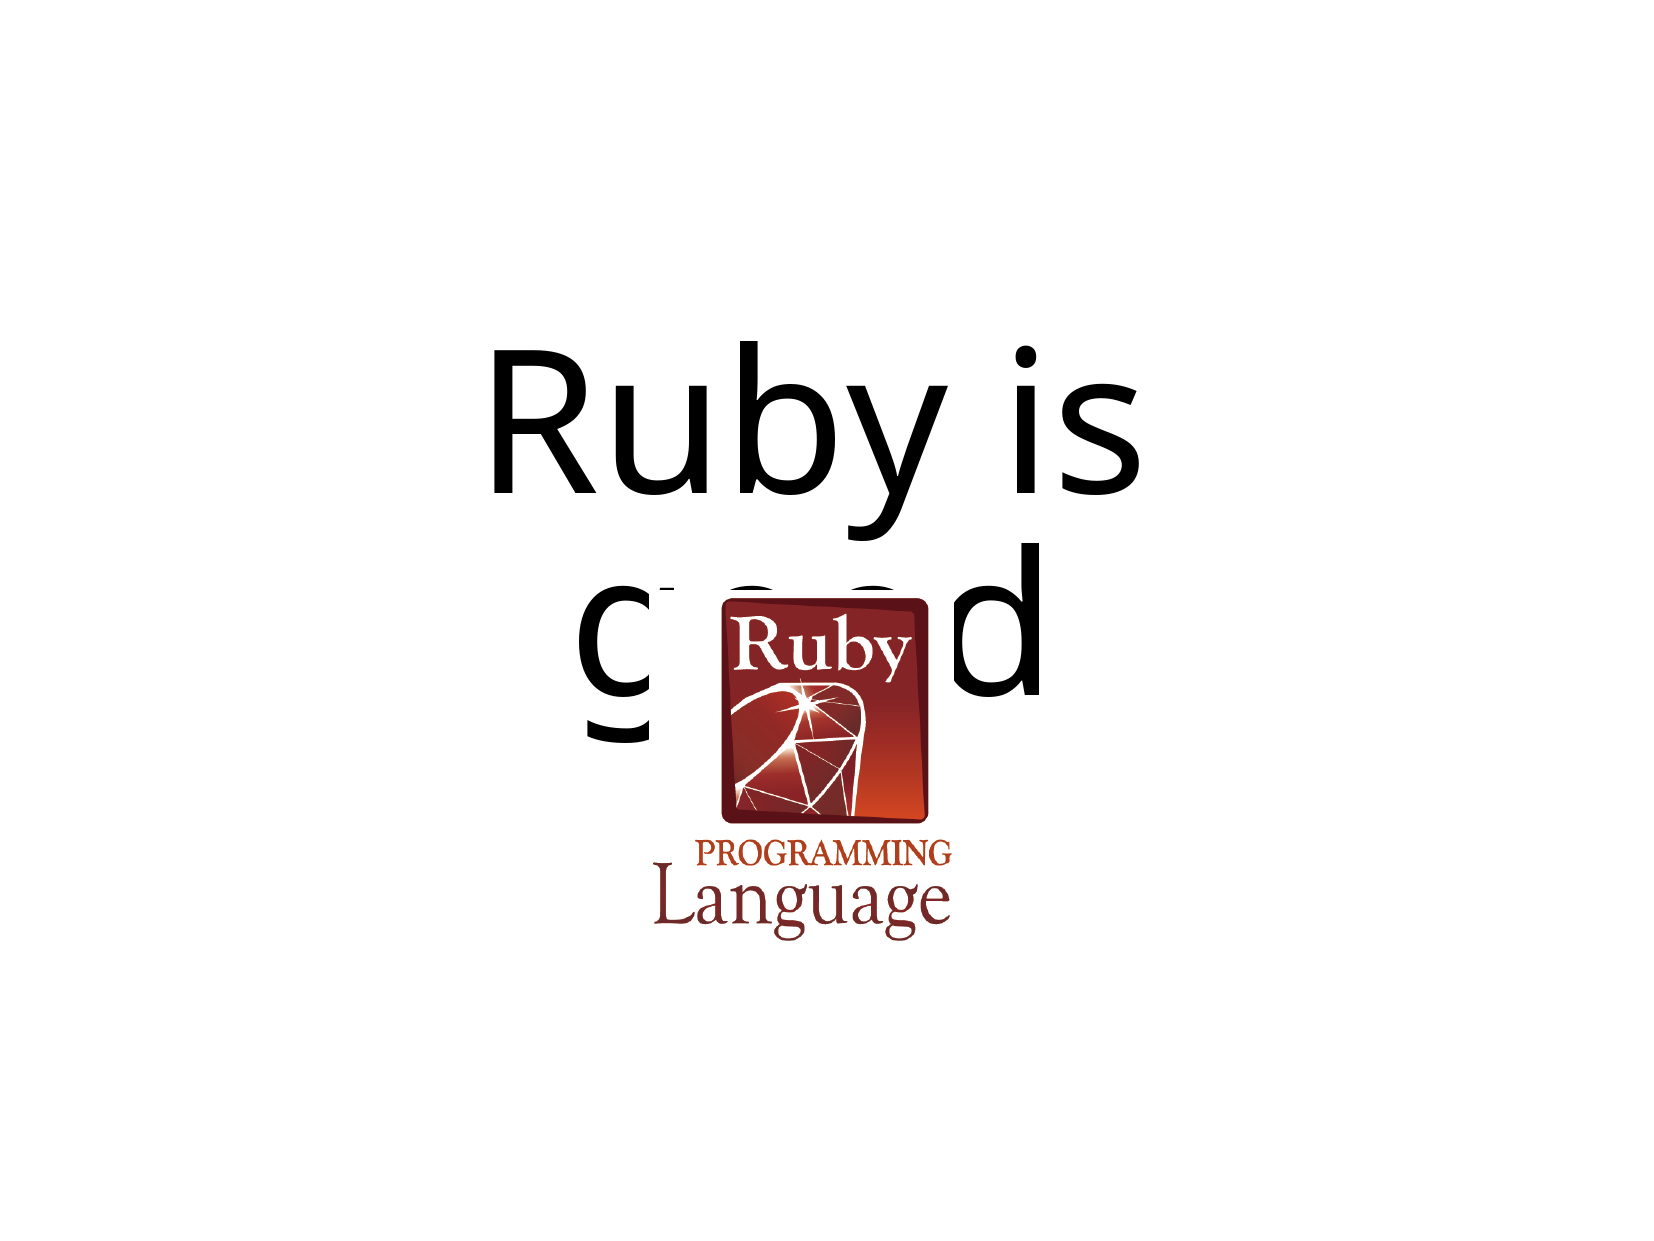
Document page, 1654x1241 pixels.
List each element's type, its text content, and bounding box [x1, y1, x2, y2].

text_box Ruby is good [236, 324, 1388, 542]
picture [649, 590, 954, 945]
